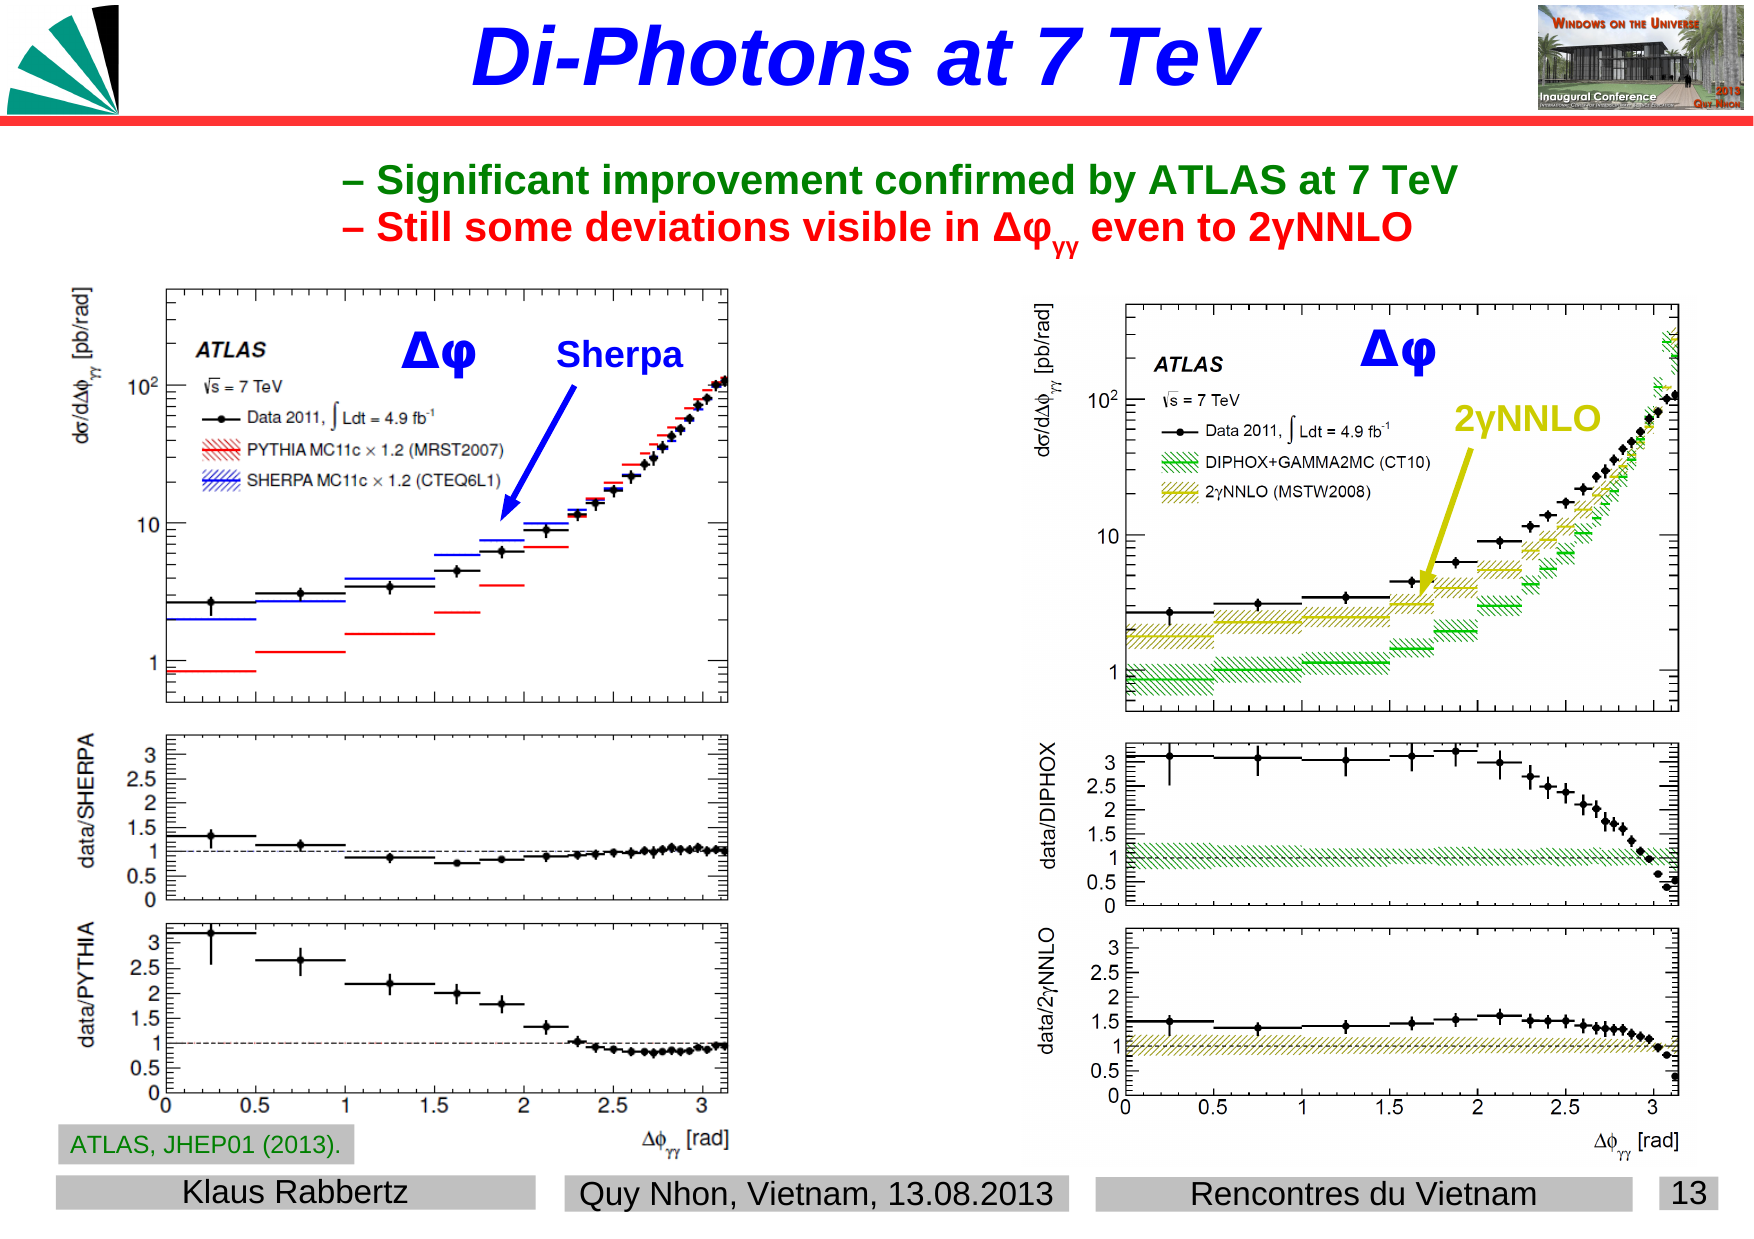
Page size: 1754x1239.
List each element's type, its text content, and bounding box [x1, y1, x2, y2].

title Di-Photons at 7 TeV [123, 0, 1606, 114]
picture [1021, 295, 1697, 1167]
text_box Δφ [389, 315, 492, 387]
text_box Δφ [1348, 314, 1452, 385]
text_box – Significant improvement confirmed by ATLAS at 7 TeV – Still some deviations visible in Δφγγ even to 2γNNLO [329, 150, 1471, 266]
picture [7, 5, 119, 116]
text_box 2γNNLO [1442, 391, 1615, 446]
picture [1606, 5, 1744, 110]
text_box Sherpa [544, 327, 696, 382]
picture [64, 283, 734, 1168]
text_box ATLAS, JHEP01 (2013). [58, 1124, 355, 1165]
